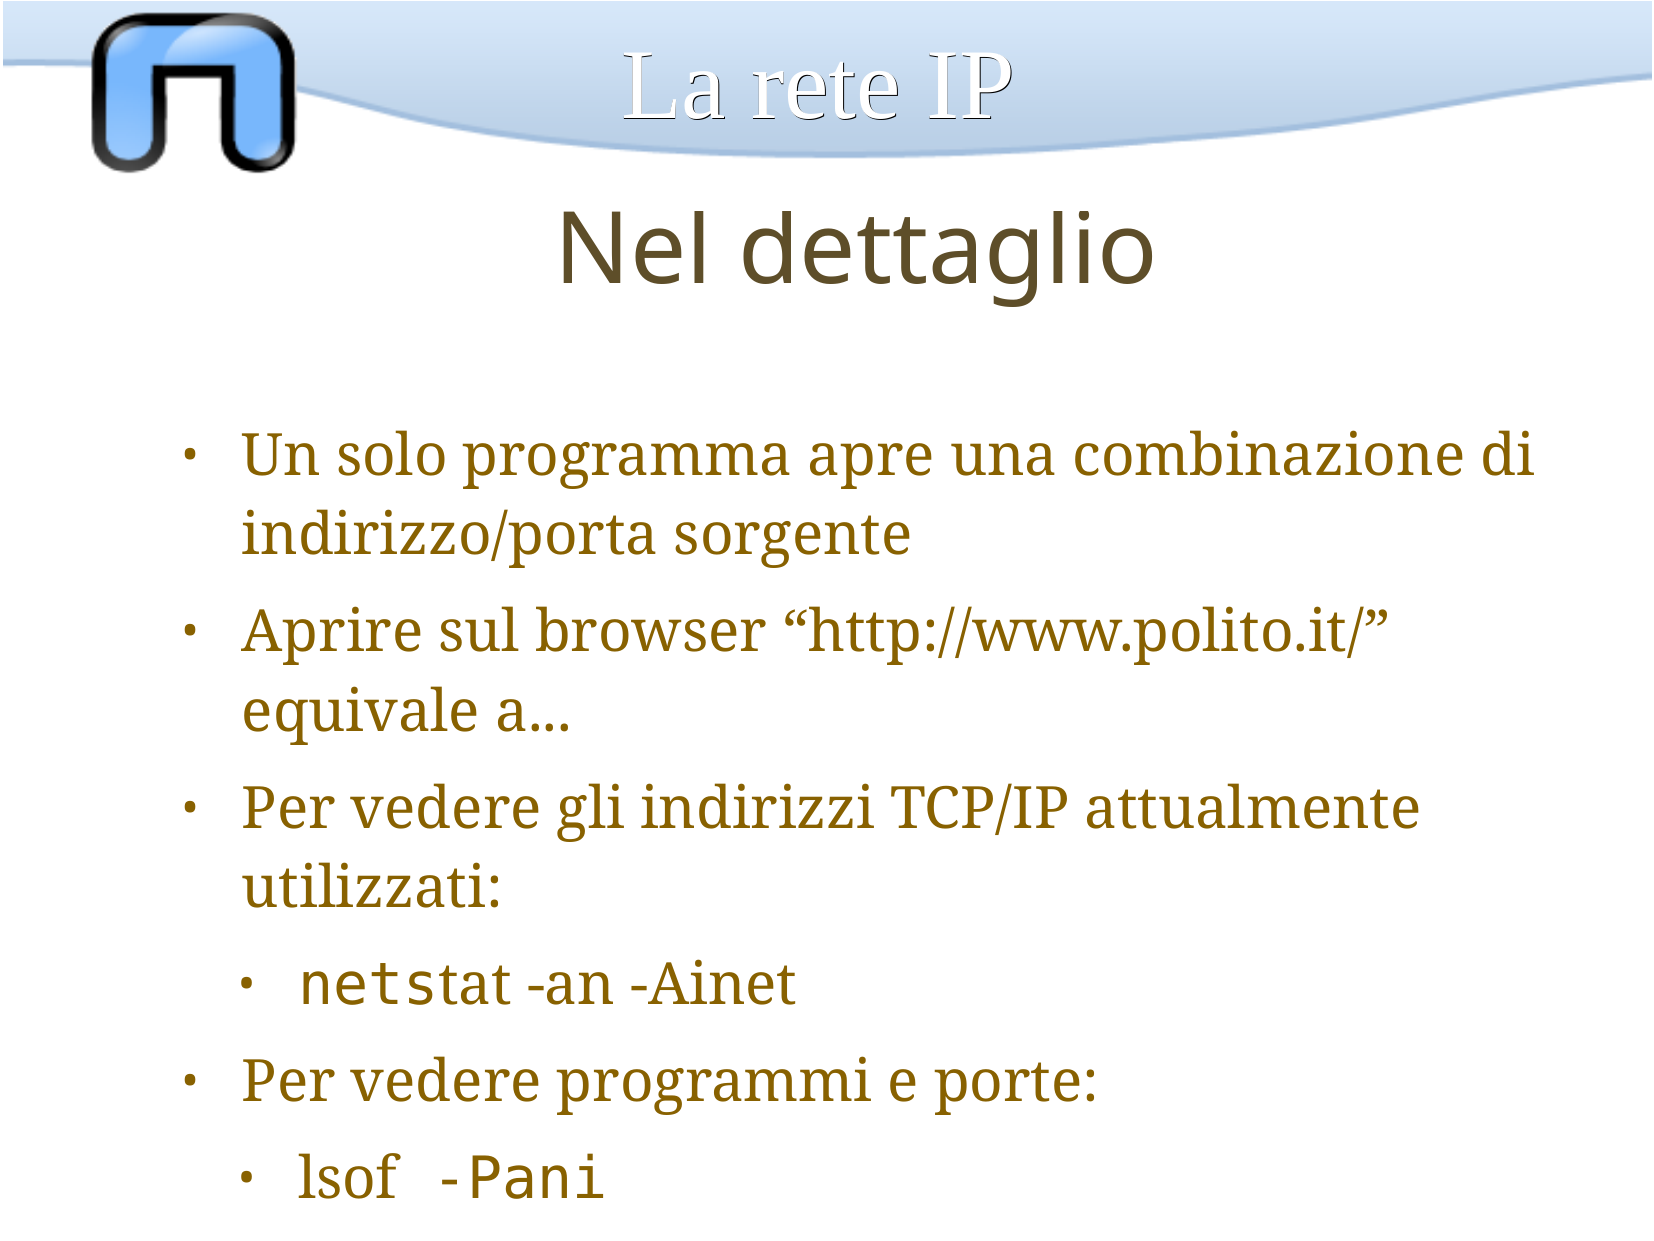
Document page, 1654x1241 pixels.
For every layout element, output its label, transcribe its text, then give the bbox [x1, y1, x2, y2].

picture [0, 0, 1654, 1241]
title Nel dettaglio [147, 211, 1565, 408]
text_box La rete IP [573, 29, 1063, 178]
list Un solo programma apre una combinazione di indirizzo/porta sorgente Aprire sul browser “http://www.polito.it/” equivale a... Per vedere gli indirizzi TCP/IP attualmente utilizzati: netstat -an -Ainet Per vedere programmi e porte: lsof -Pani [147, 413, 1565, 1241]
